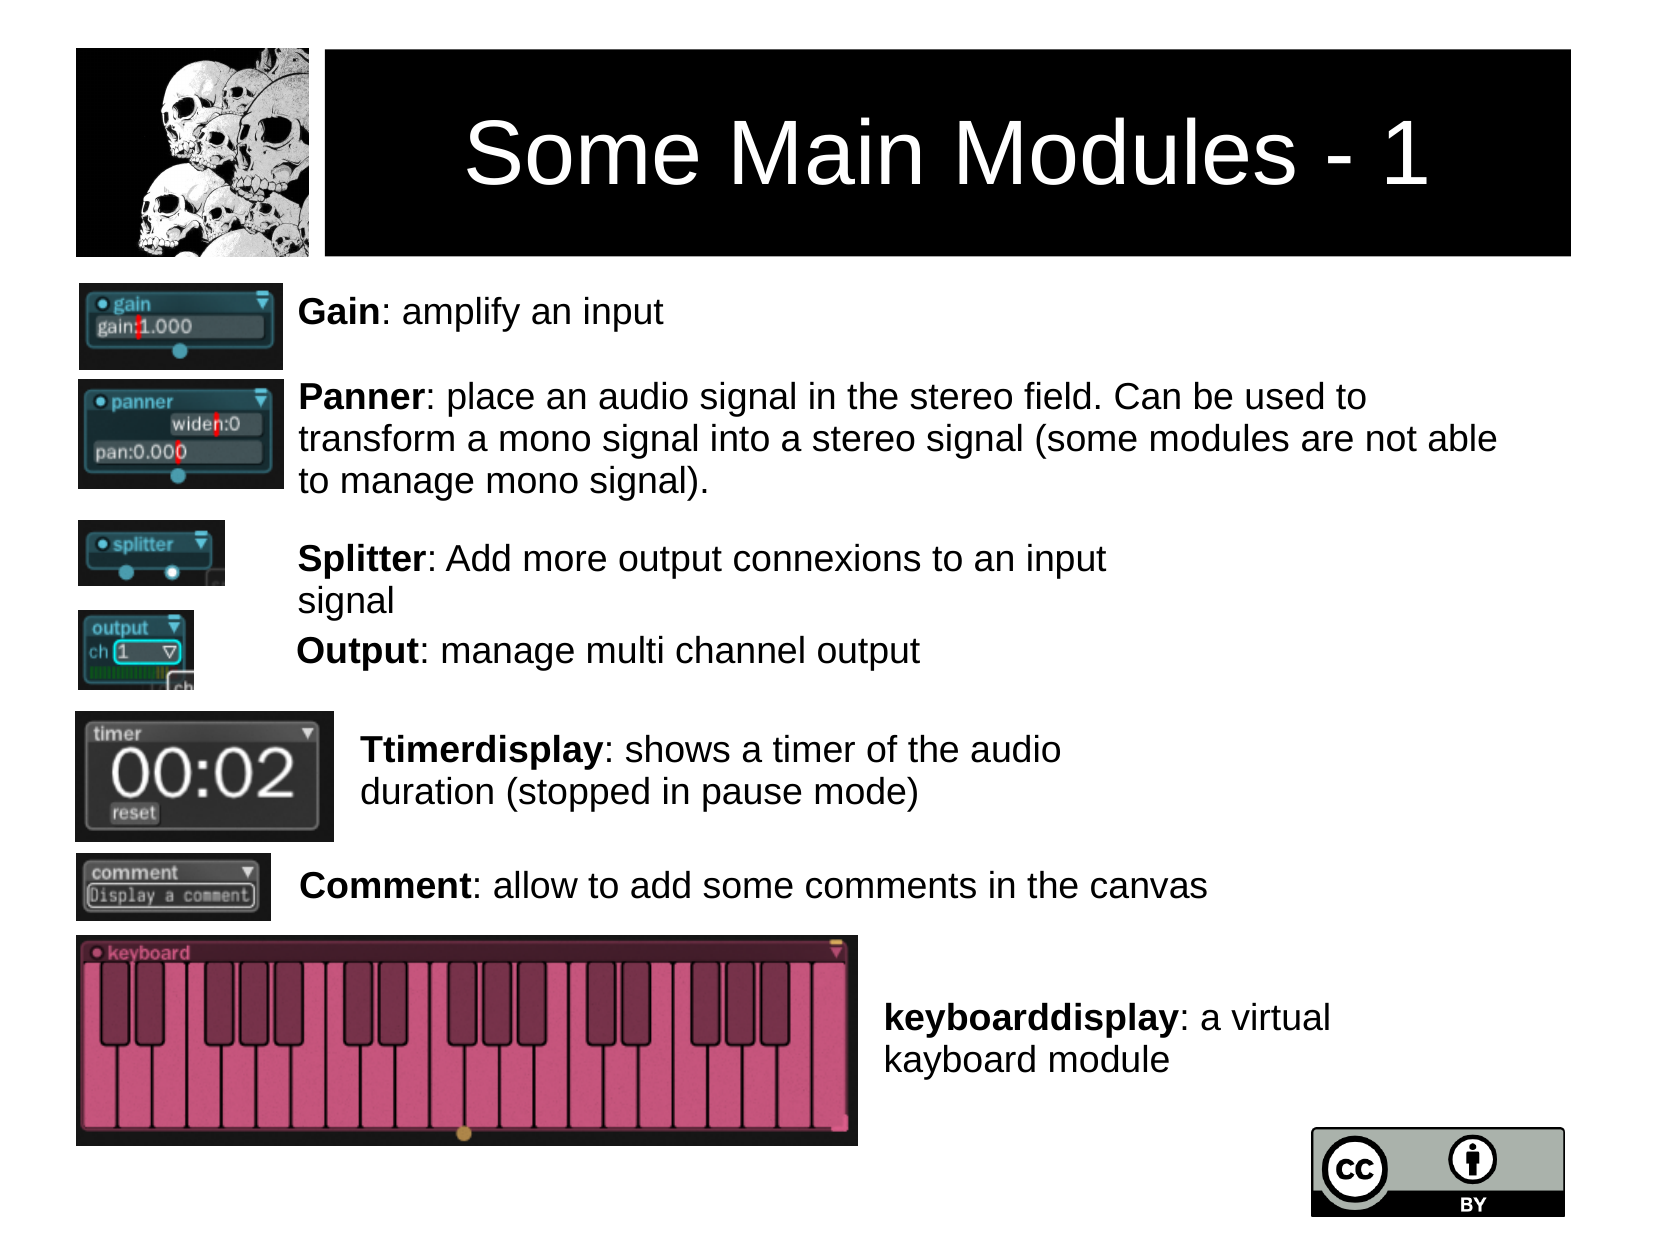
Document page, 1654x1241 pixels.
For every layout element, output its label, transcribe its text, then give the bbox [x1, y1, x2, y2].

text_box Ttimerdisplay: shows a timer of the audio duration (stopped in pause mode) [345, 720, 1207, 820]
picture [76, 853, 271, 922]
text_box Comment: allow to add some comments in the canvas [284, 856, 1241, 919]
picture [79, 283, 283, 370]
text_box Panner: place an audio signal in the stereo field. Can be used to transform a mono signal into a stereo signal (some modules are not able to manage mono signal). [283, 367, 1547, 509]
picture [76, 935, 858, 1147]
title Some Main Modules - 1 [324, 49, 1571, 257]
picture [76, 48, 309, 257]
picture [78, 379, 283, 489]
picture [1311, 1127, 1565, 1217]
picture [78, 610, 194, 690]
text_box Gain: amplify an input [282, 283, 694, 341]
text_box keyboarddisplay: a virtual kayboard module [868, 989, 1497, 1089]
text_box Output: manage multi channel output [281, 622, 1221, 680]
picture [75, 711, 334, 842]
text_box Splitter: Add more output connexions to an input signal [282, 530, 1222, 629]
picture [78, 520, 225, 586]
